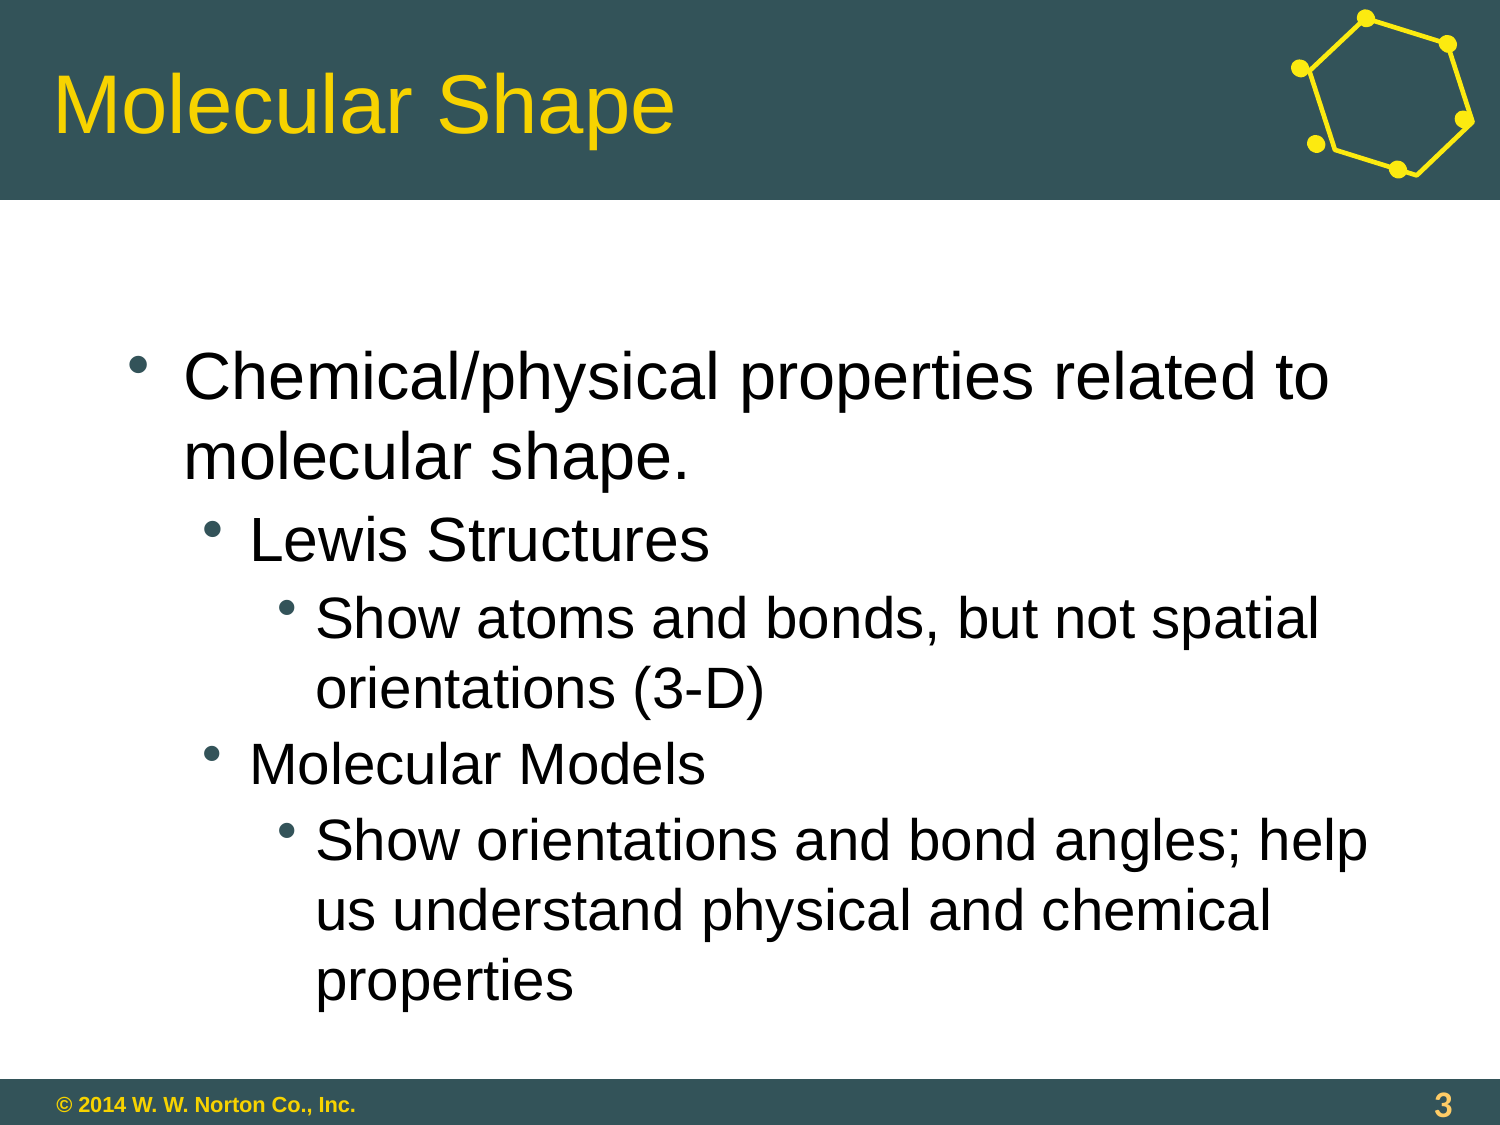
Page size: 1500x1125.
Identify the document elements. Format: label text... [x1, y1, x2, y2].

list Chemical/physical properties related to molecular shape. Lewis Structures Show atoms and bonds, but not spatial orientations (3-D) Molecular Models Show orientations and bond angles; help us understand physical and chemical properties [112, 324, 1388, 1013]
slide_number <number> [1417, 1076, 1468, 1125]
title Molecular Shape [37, 12, 1118, 188]
